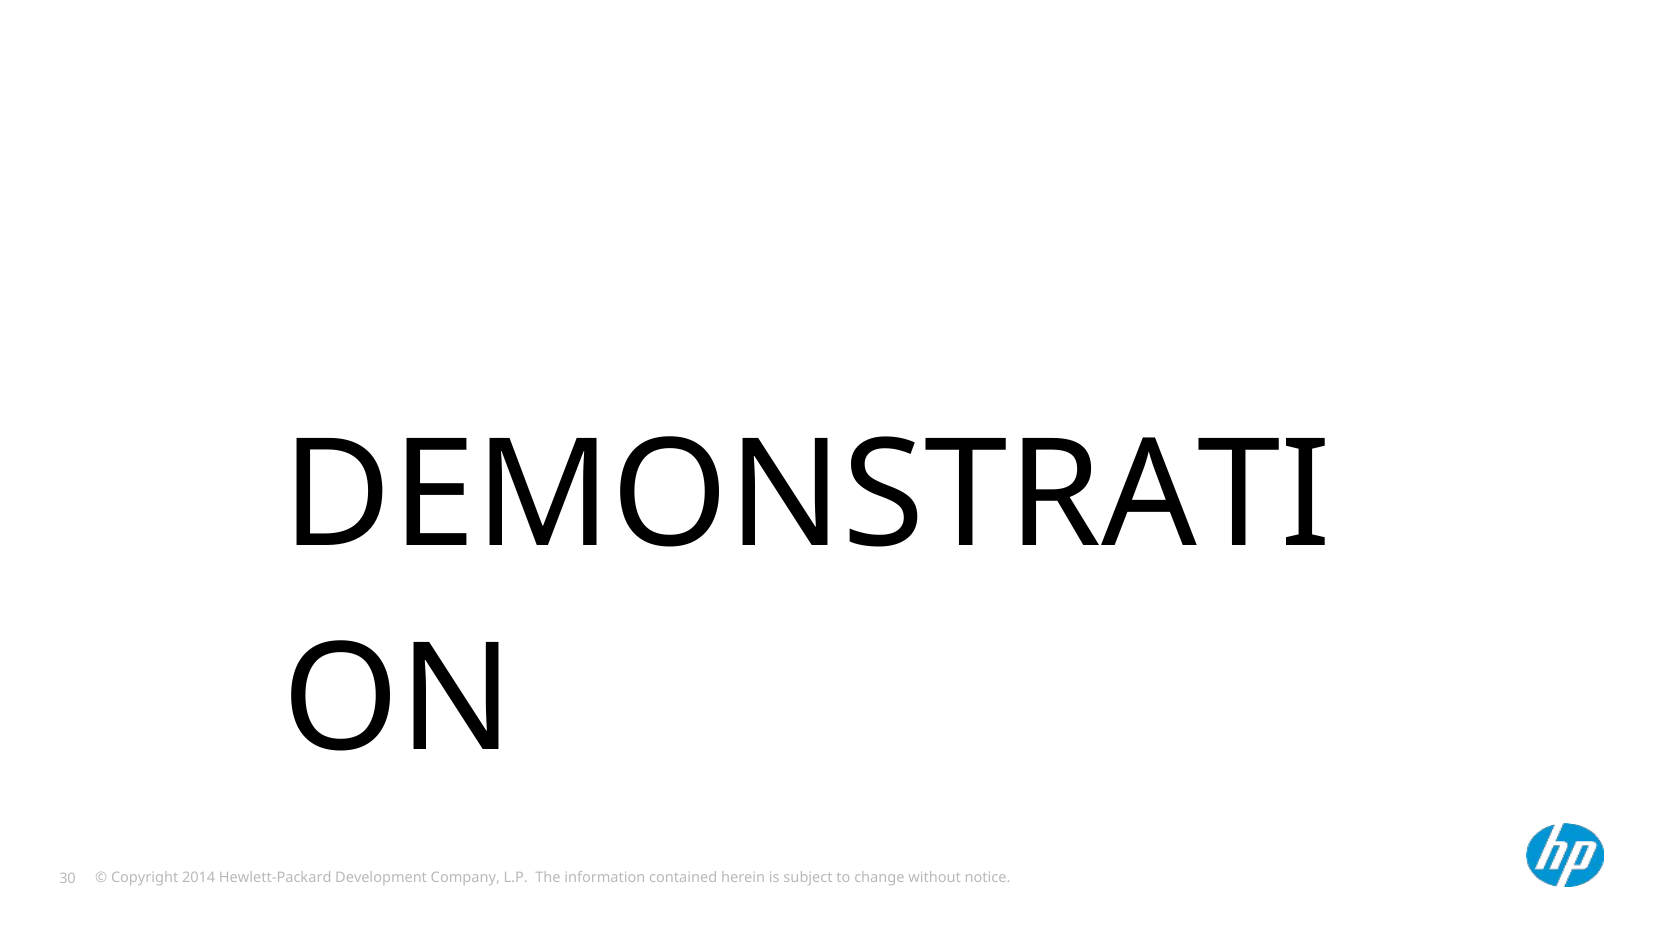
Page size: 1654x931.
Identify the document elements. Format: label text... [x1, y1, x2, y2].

picture [1526, 823, 1568, 869]
picture [1575, 862, 1604, 887]
picture [1526, 842, 1597, 887]
text_box DEMONSTRATION [282, 384, 1370, 559]
picture [1572, 823, 1604, 849]
